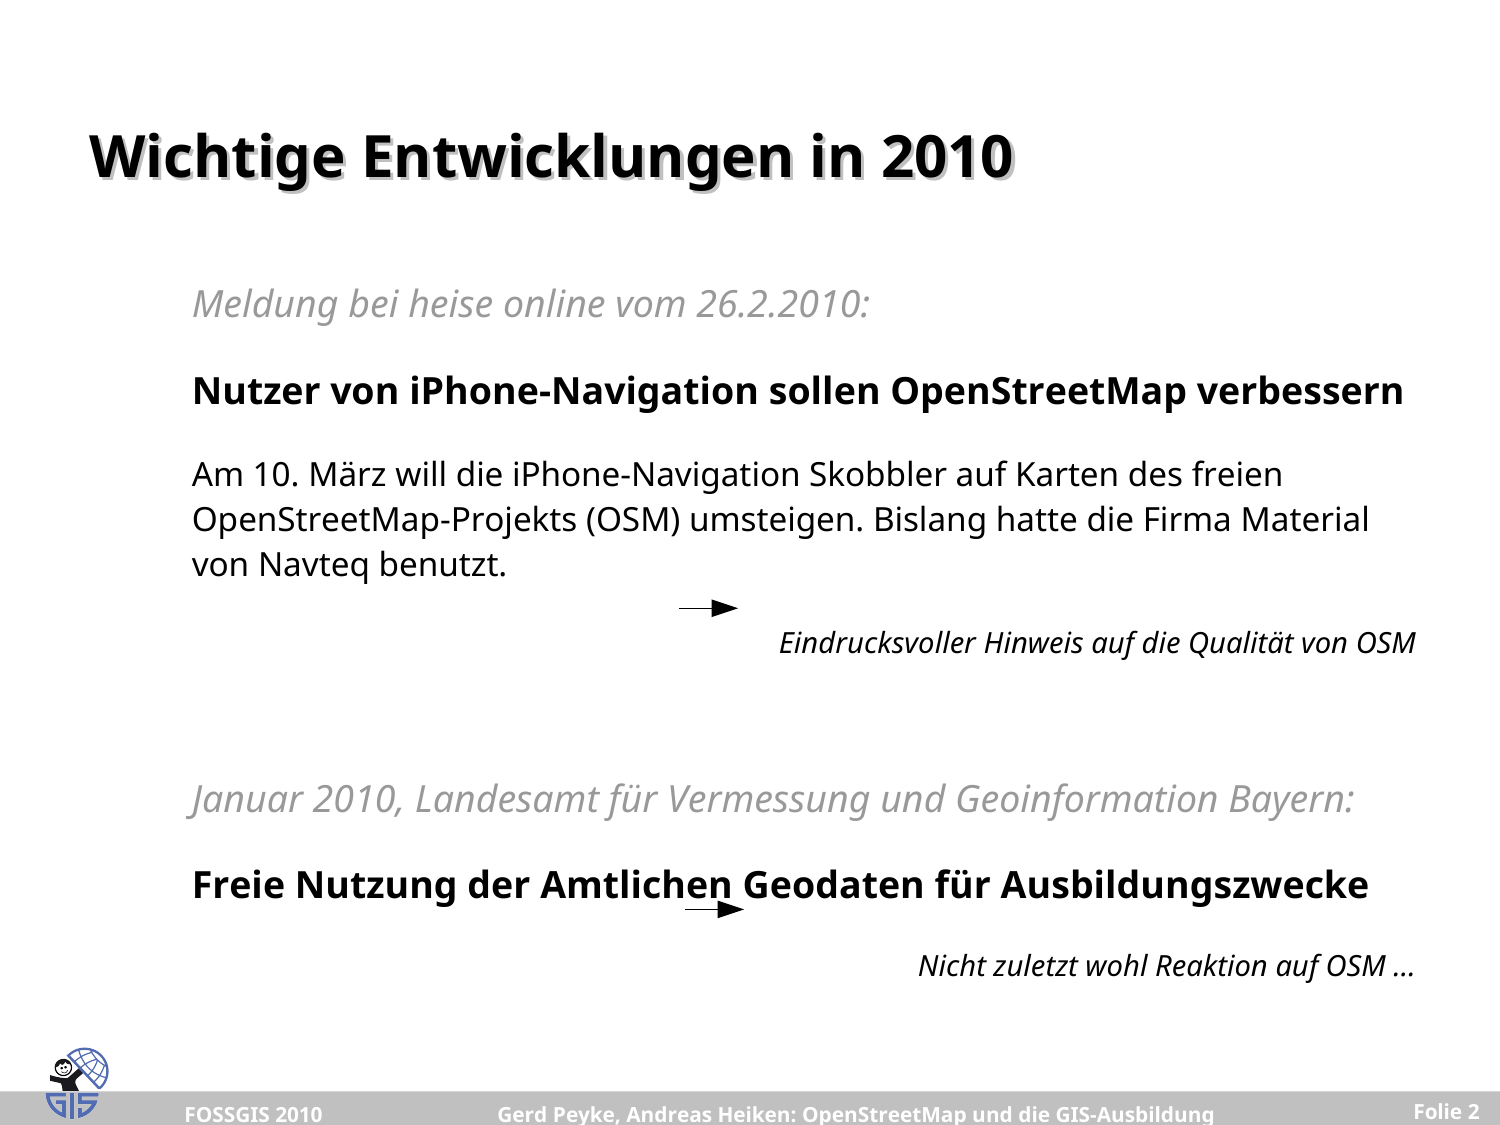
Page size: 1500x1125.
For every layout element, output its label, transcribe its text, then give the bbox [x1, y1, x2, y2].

picture [44, 1047, 110, 1120]
title Wichtige Entwicklungen in 2010 [74, 102, 1329, 207]
list Meldung bei heise online vom 26.2.2010: Nutzer von iPhone-Navigation sollen OpenStreetMap verbessern Am 10. März will die iPhone-Navigation Skobbler auf Karten des freien OpenStreetMap-Projekts (OSM) umsteigen. Bislang hatte die Firma Material von Navteq benutzt. Eindrucksvoller Hinweis auf die Qualität von OSM Januar 2010, Landesamt für Vermessung und Geoinformation Bayern: Freie Nutzung der Amtlichen Geodaten für Ausbildungszwecke Nicht zuletzt wohl Reaktion auf OSM ... [177, 206, 1432, 1040]
